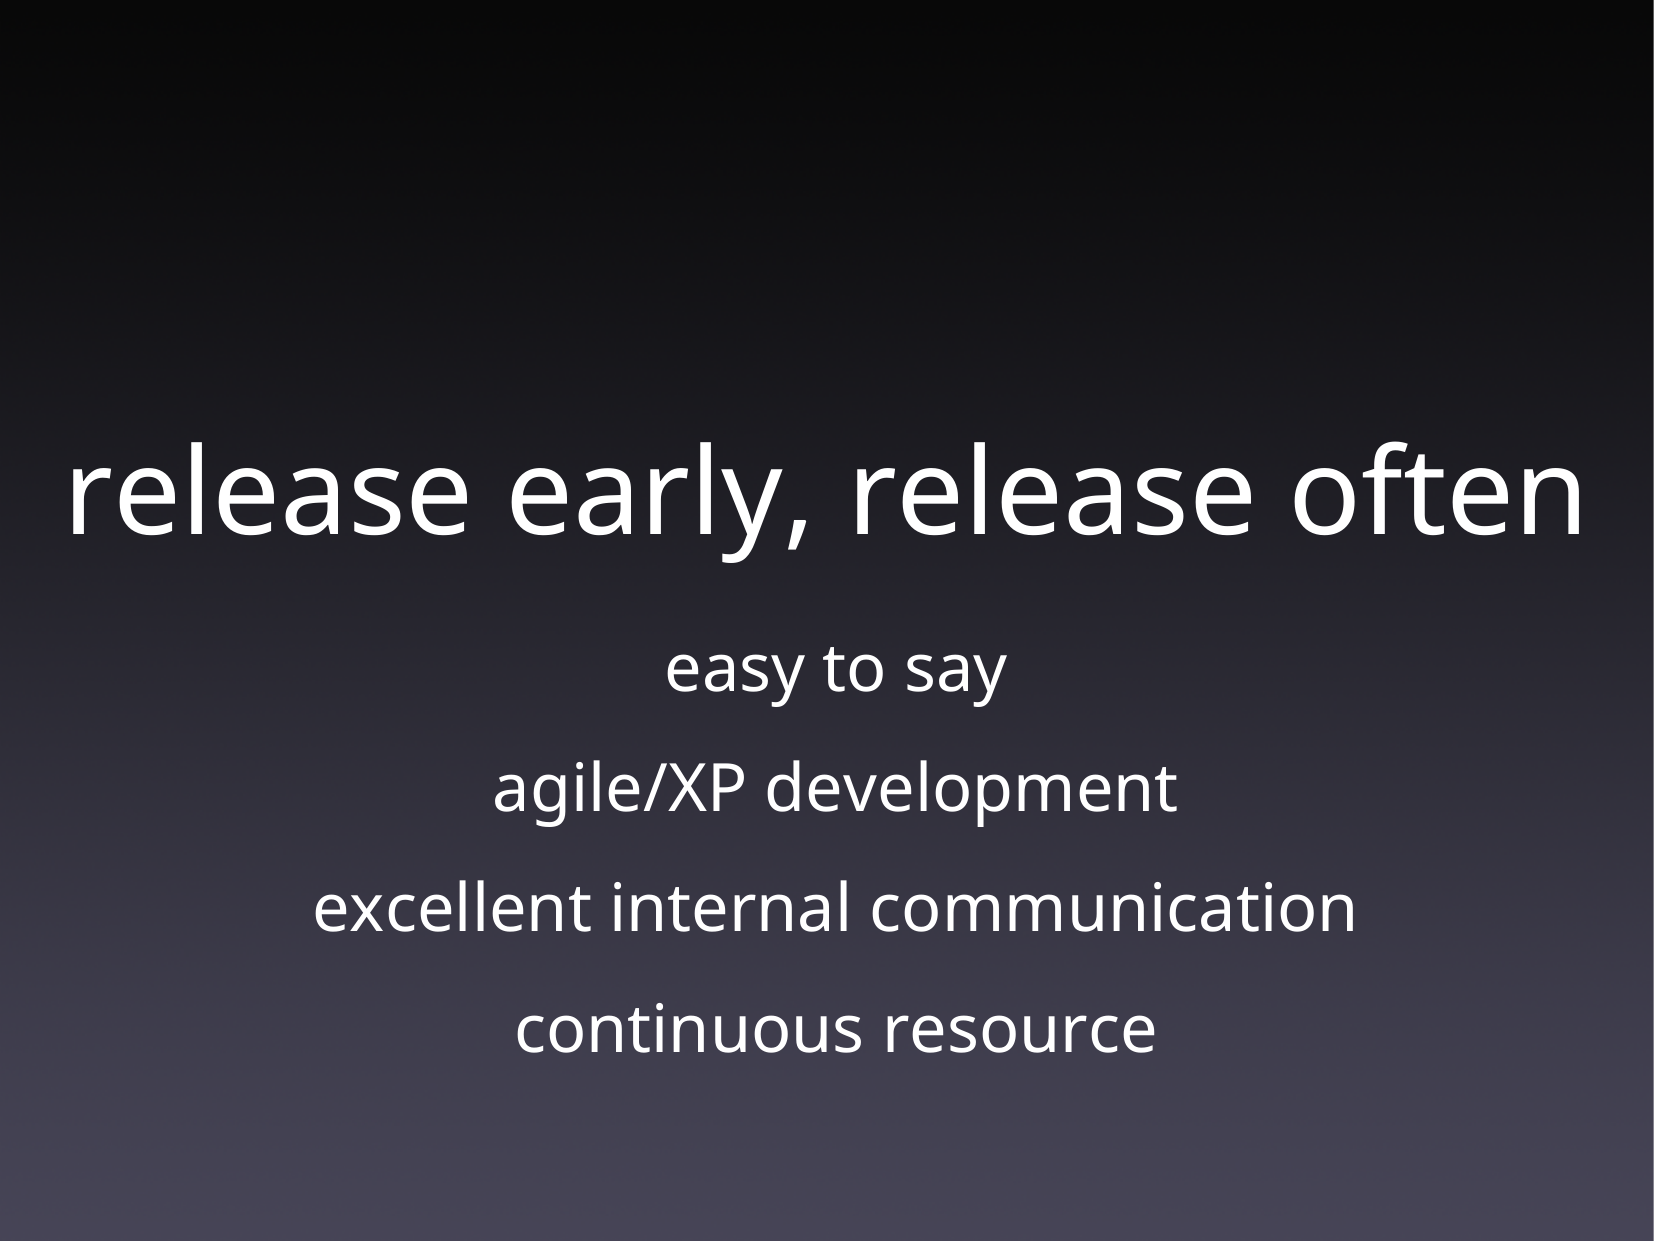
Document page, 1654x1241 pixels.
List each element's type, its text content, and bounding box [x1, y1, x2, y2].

title release early, release often [29, 383, 1625, 591]
list easy to say agile/XP development excellent internal communication continuous resource [121, 620, 1534, 1127]
picture [0, 0, 1654, 1241]
